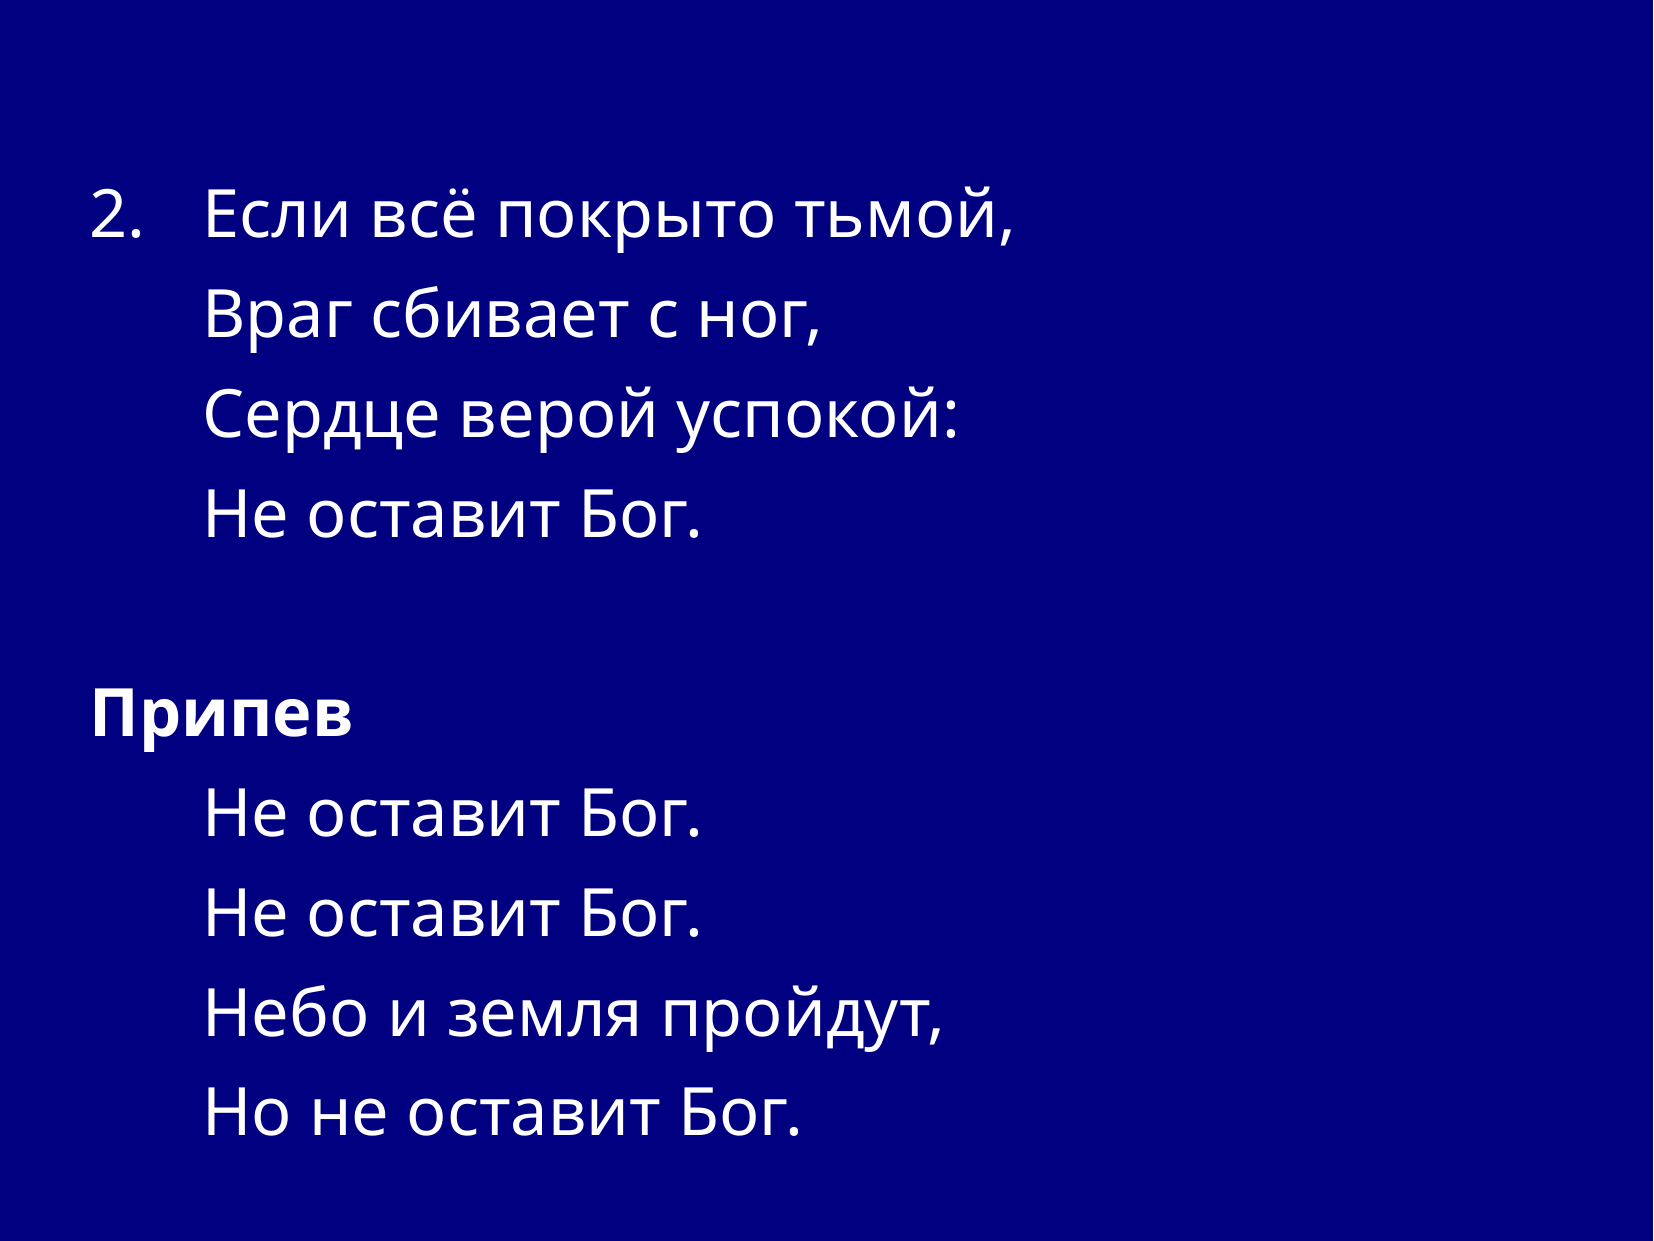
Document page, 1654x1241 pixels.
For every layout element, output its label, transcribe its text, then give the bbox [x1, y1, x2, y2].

text_box 2. Если всё покрыто тьмой, Враг сбивает с ног, Сердце верой успокой: Не оставит Бог. Припев Не оставит Бог. Не оставит Бог. Небо и земля пройдут, Но не оставит Бог. [75, 150, 1576, 1163]
